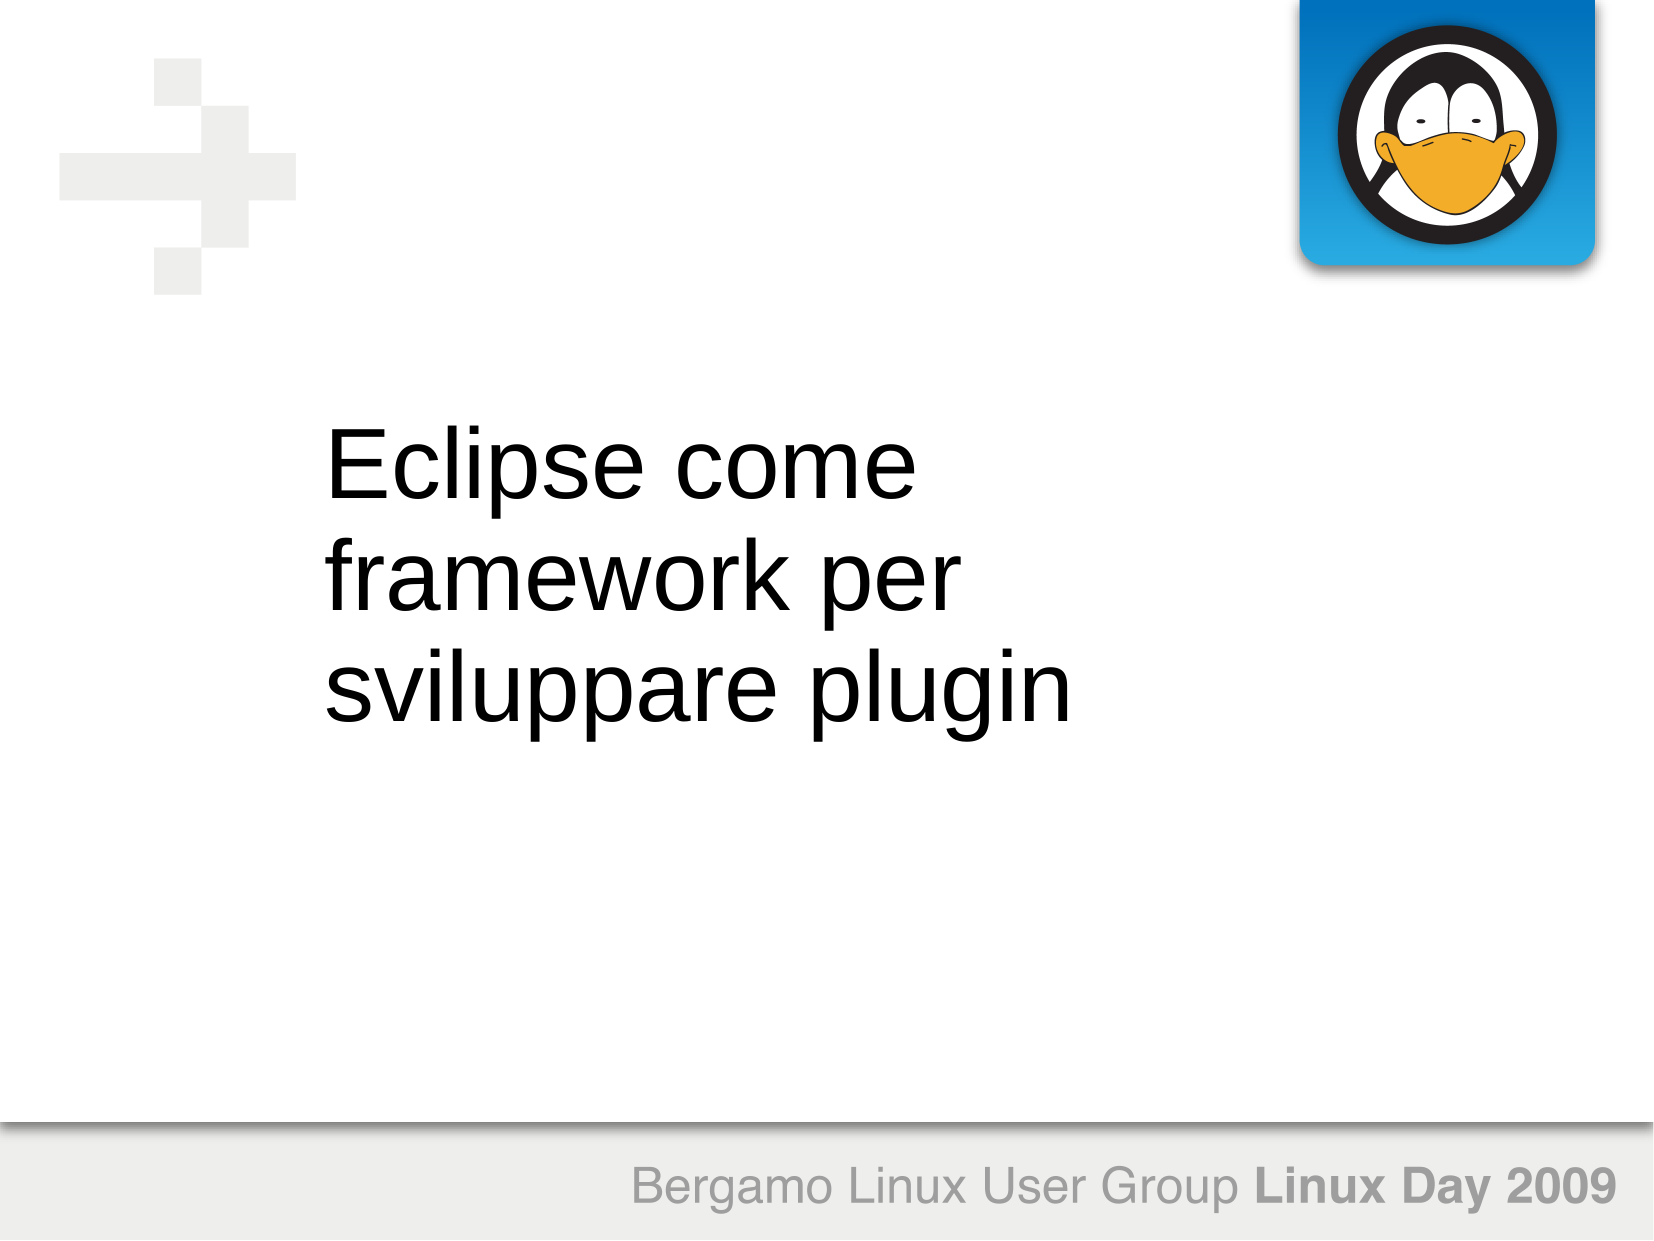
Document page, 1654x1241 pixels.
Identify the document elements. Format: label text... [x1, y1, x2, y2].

picture [0, 0, 1654, 1240]
subtitle Eclipse come framework per sviluppare plugin [324, 58, 1247, 1093]
